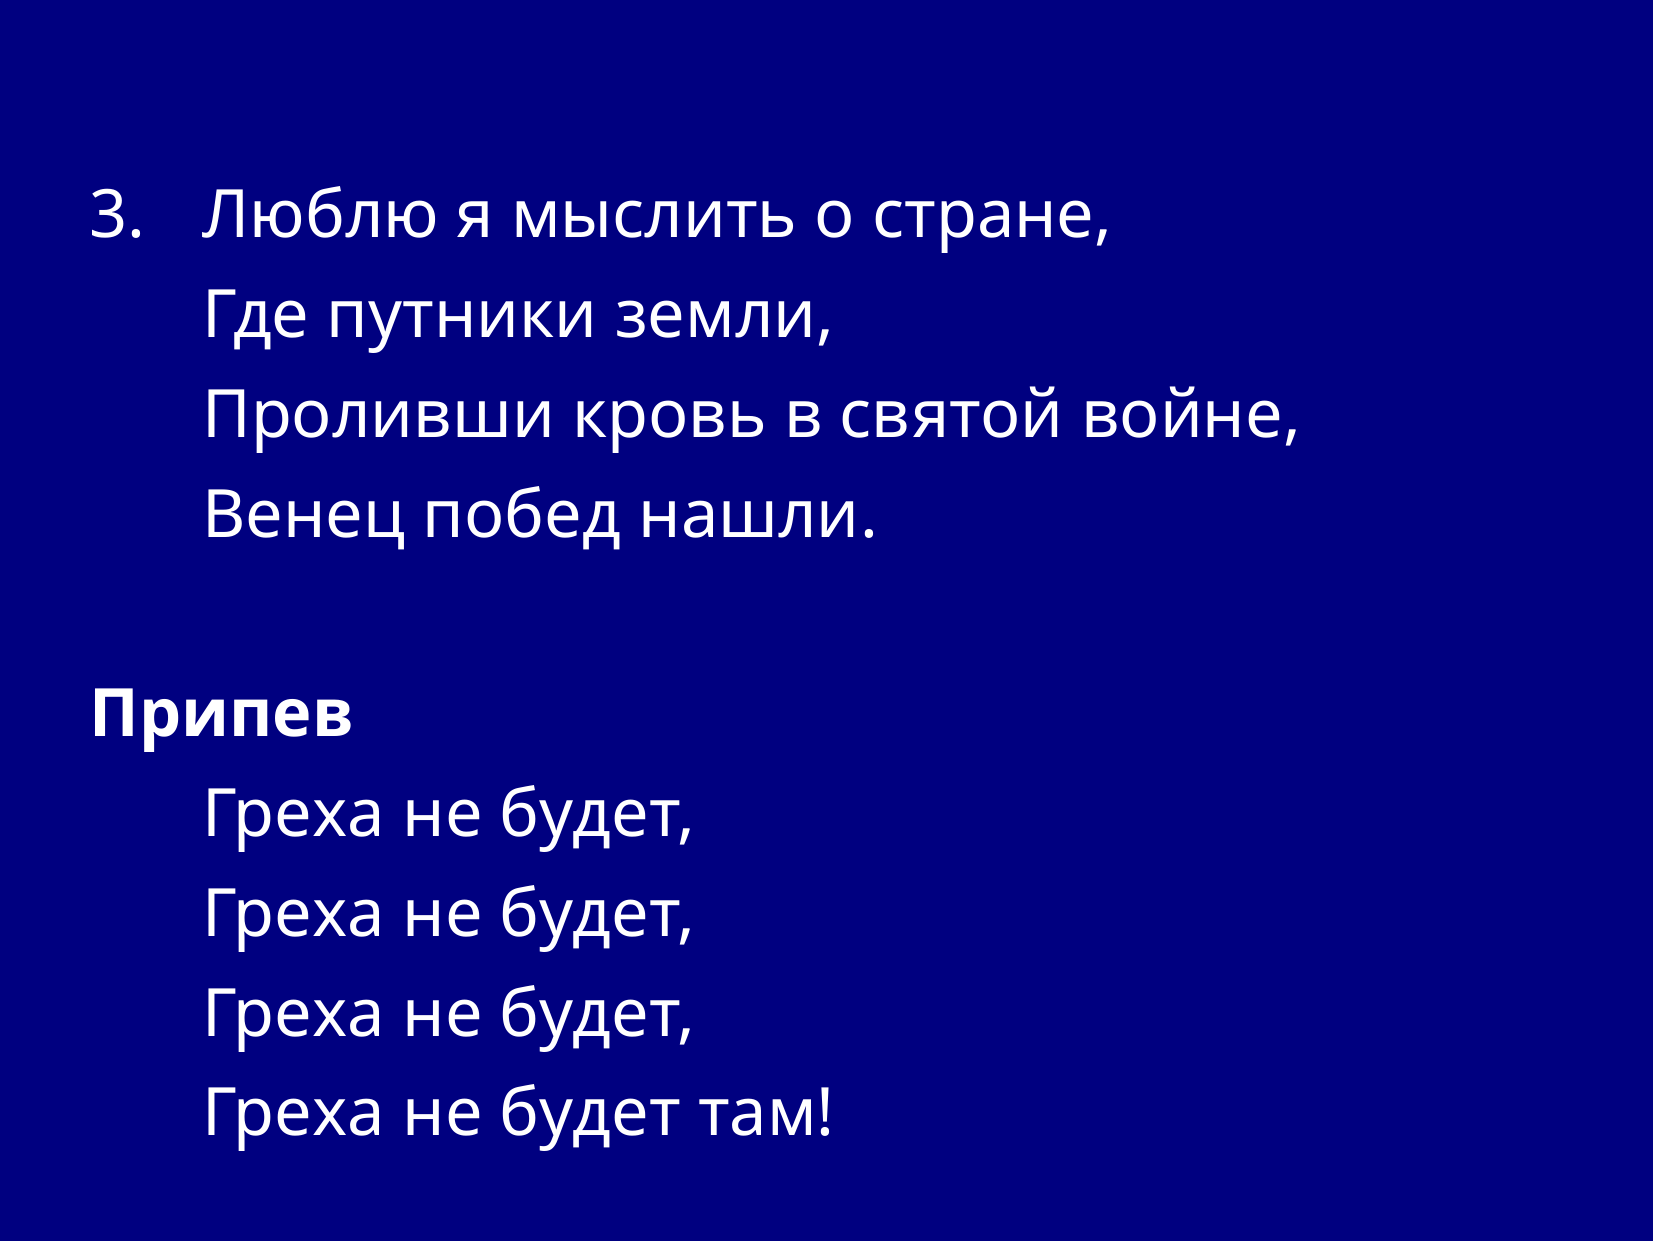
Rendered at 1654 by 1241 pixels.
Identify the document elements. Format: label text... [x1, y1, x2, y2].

text_box 3. Люблю я мыслить о стране, Где путники земли, Проливши кровь в святой войне, Венец побед нашли. Припев Греха не будет, Греха не будет, Греха не будет, Греха не будет там! [75, 150, 1576, 1163]
